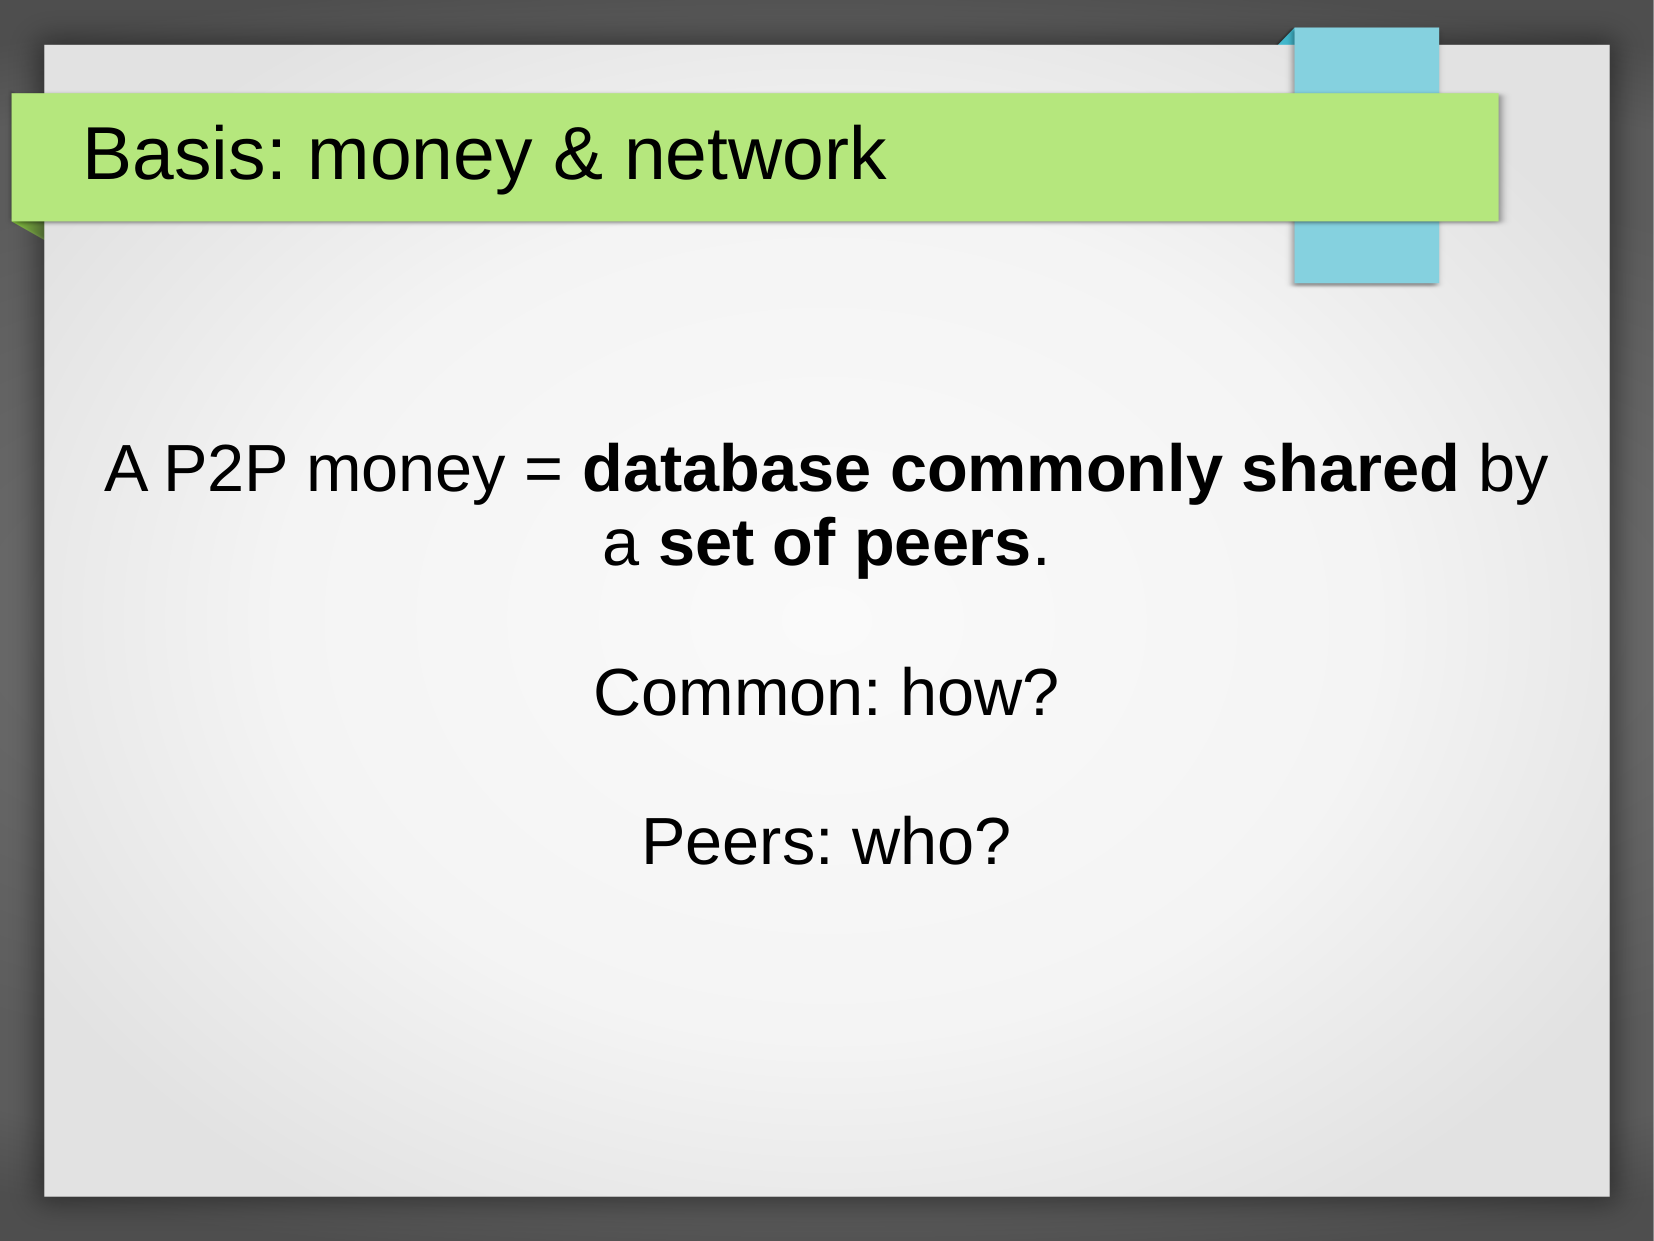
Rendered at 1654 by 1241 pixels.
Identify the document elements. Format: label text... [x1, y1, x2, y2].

picture [0, 0, 1654, 1241]
subtitle A P2P money = database commonly shared by a set of peers. Common: how? Peers: who? [82, 295, 1571, 1015]
title Basis: money & network [82, 94, 1264, 213]
